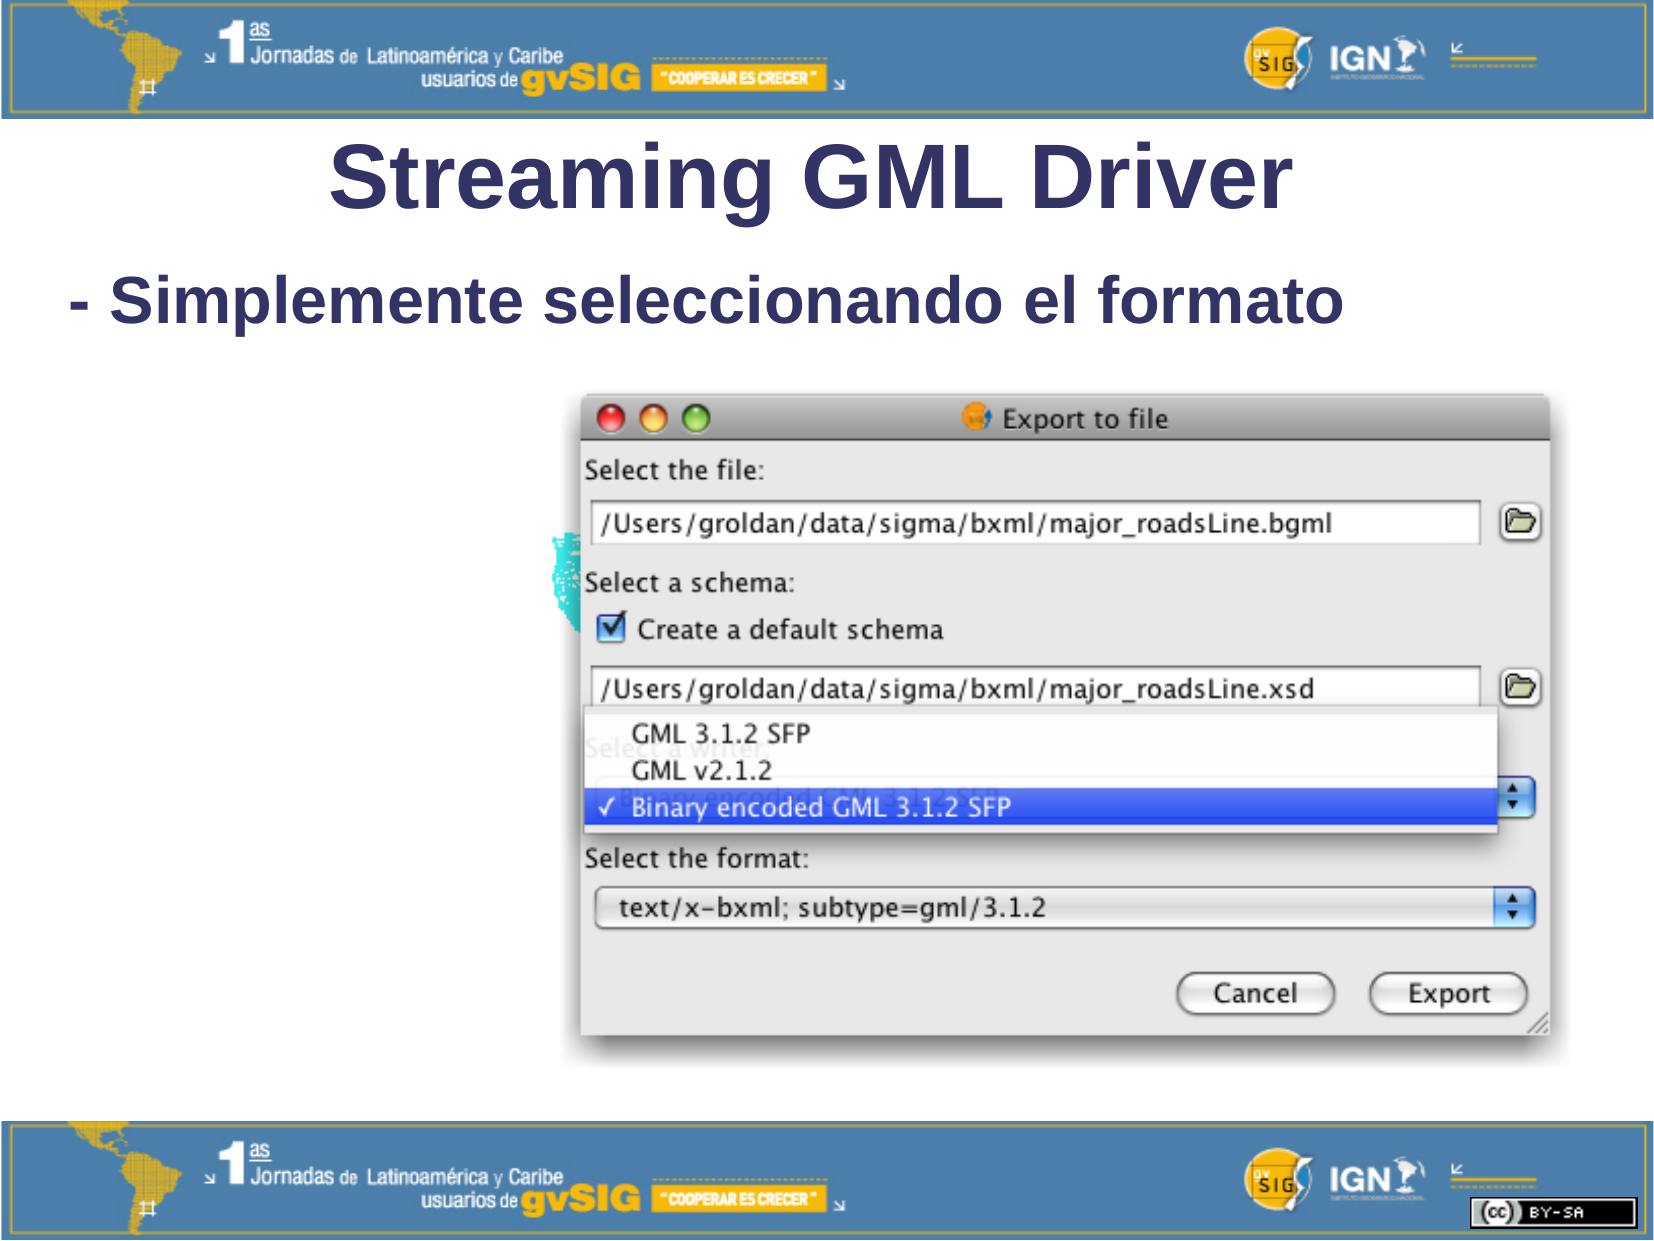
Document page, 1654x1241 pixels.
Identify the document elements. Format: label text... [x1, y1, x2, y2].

text_box - Simplemente seleccionando el formato [69, 195, 1457, 407]
text_box Streaming GML Driver [118, 118, 1506, 237]
picture [0, 1121, 1654, 1241]
picture [504, 337, 1654, 1093]
picture [0, 0, 1654, 119]
